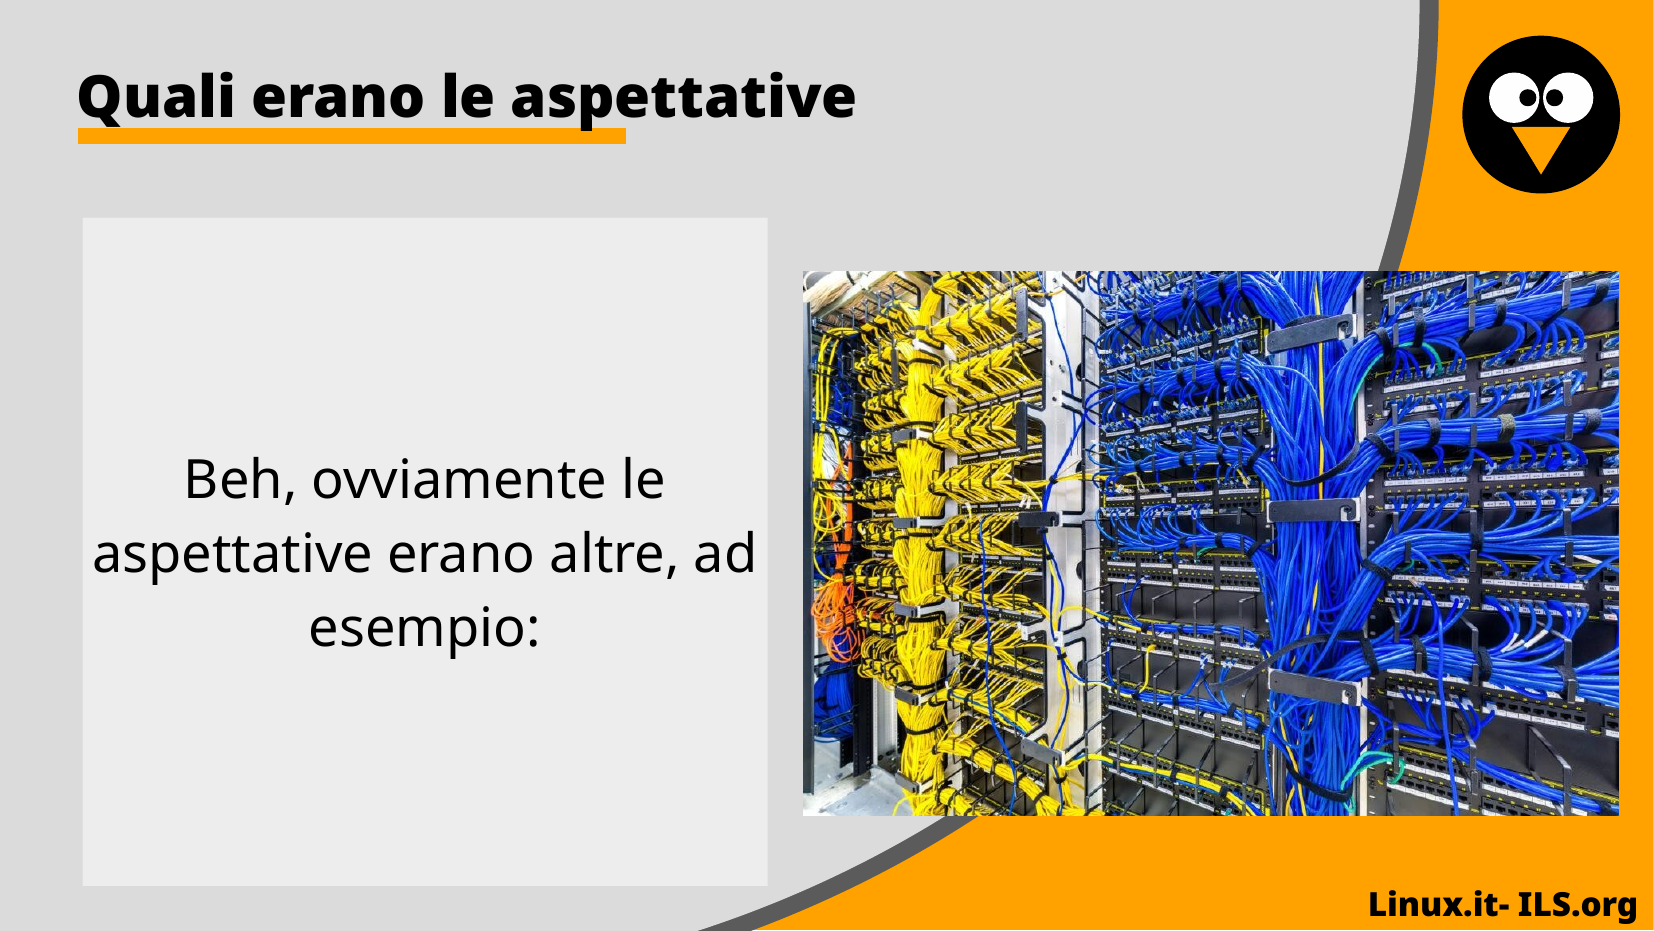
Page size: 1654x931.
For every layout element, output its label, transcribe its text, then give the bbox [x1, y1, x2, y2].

title Quali erano le aspettative [76, 37, 1217, 152]
text_box Linux.it- ILS.org [1346, 873, 1654, 927]
picture [803, 271, 1619, 816]
subtitle Beh, ovviamente le aspettative erano altre, ad esempio: [82, 217, 768, 886]
